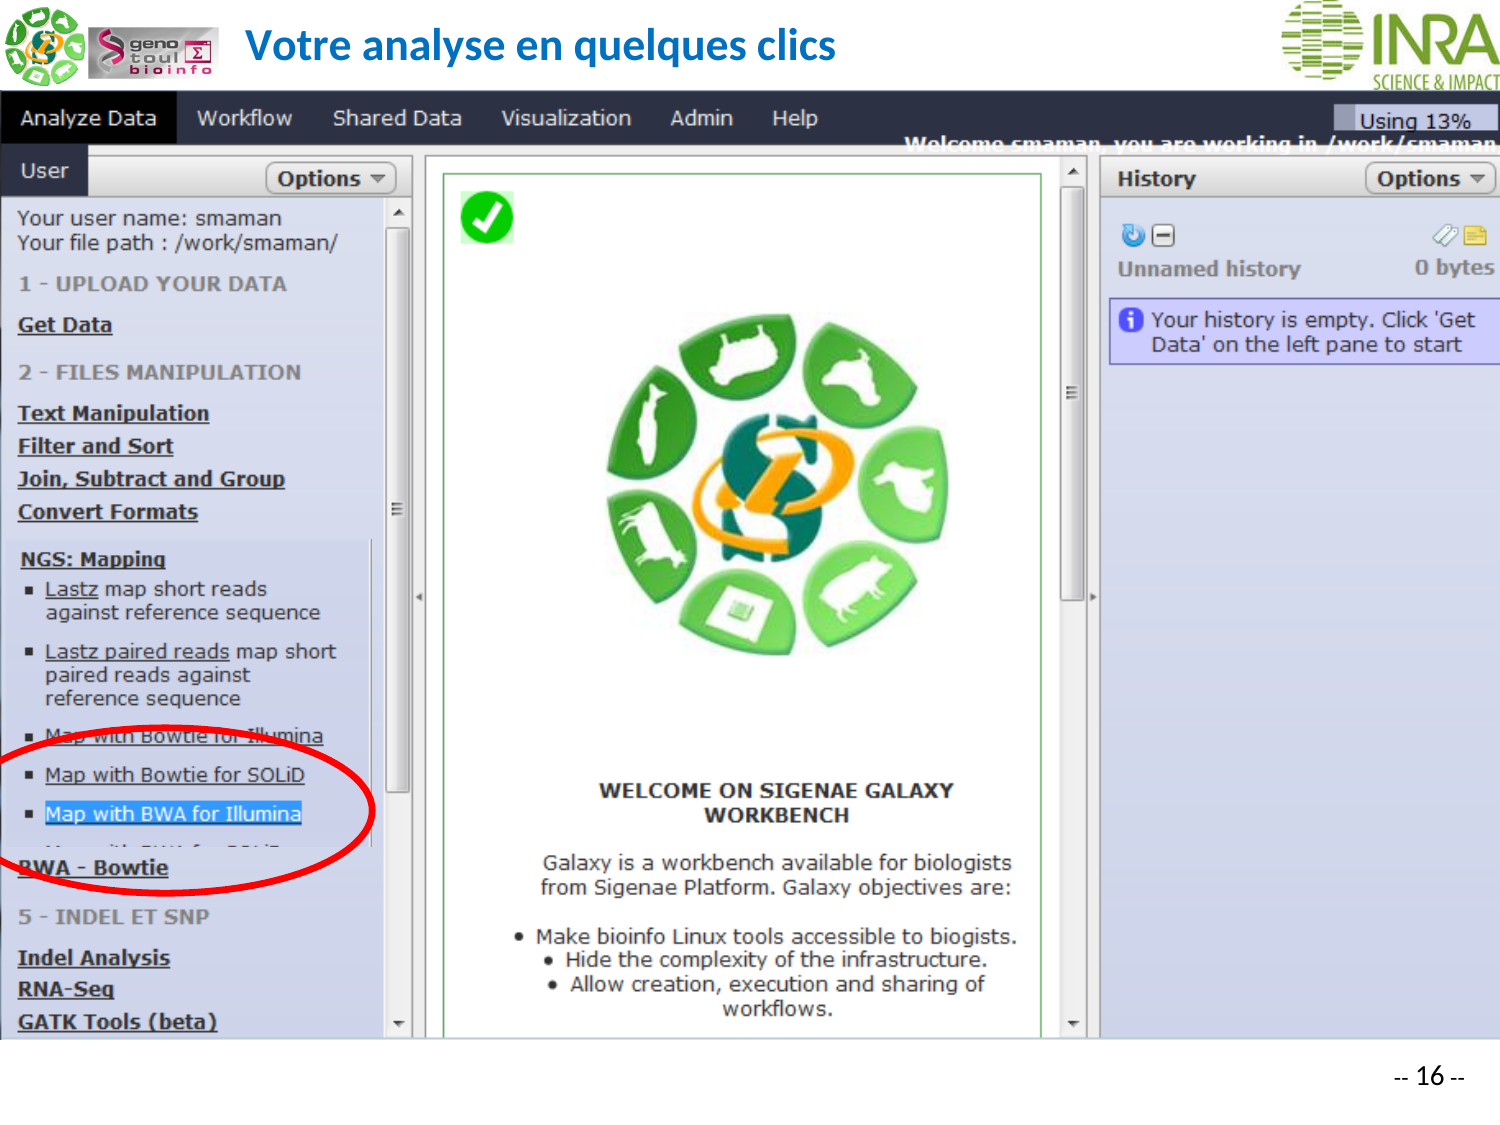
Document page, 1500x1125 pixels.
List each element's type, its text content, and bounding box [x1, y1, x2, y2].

picture [0, 732, 368, 889]
picture [5, 7, 85, 86]
text_box Votre analyse en quelques clics [230, 19, 1400, 90]
picture [0, 0, 1500, 1040]
picture [88, 27, 219, 79]
